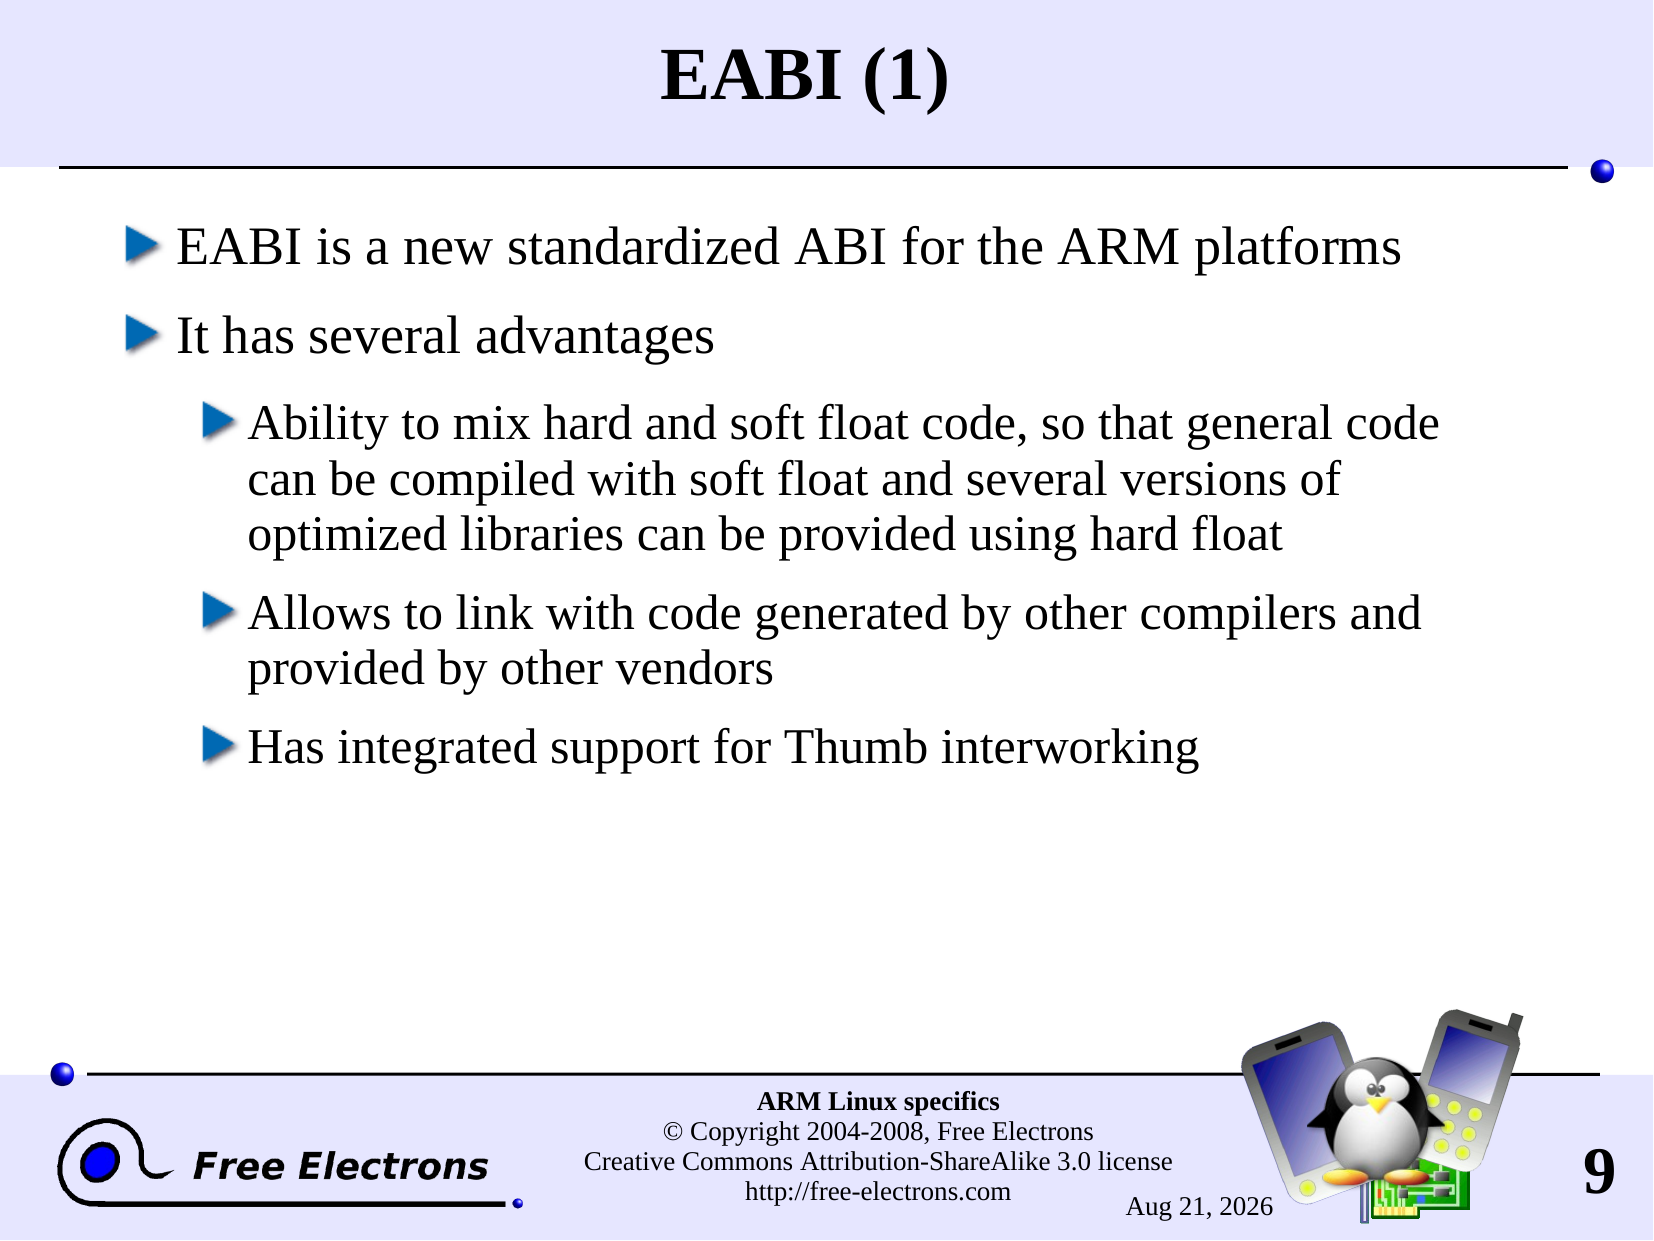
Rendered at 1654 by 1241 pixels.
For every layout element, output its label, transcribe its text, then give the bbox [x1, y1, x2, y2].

picture [1231, 1007, 1538, 1241]
list EABI is a new standardized ABI for the ARM platforms It has several advantages Ability to mix hard and soft float code, so that general code can be compiled with soft float and several versions of optimized libraries can be provided using hard float Allows to link with code generated by other compilers and provided by other vendors Has integrated support for Thumb interworking [105, 216, 1518, 1066]
title EABI (1) [60, 25, 1551, 124]
picture [50, 1107, 527, 1216]
